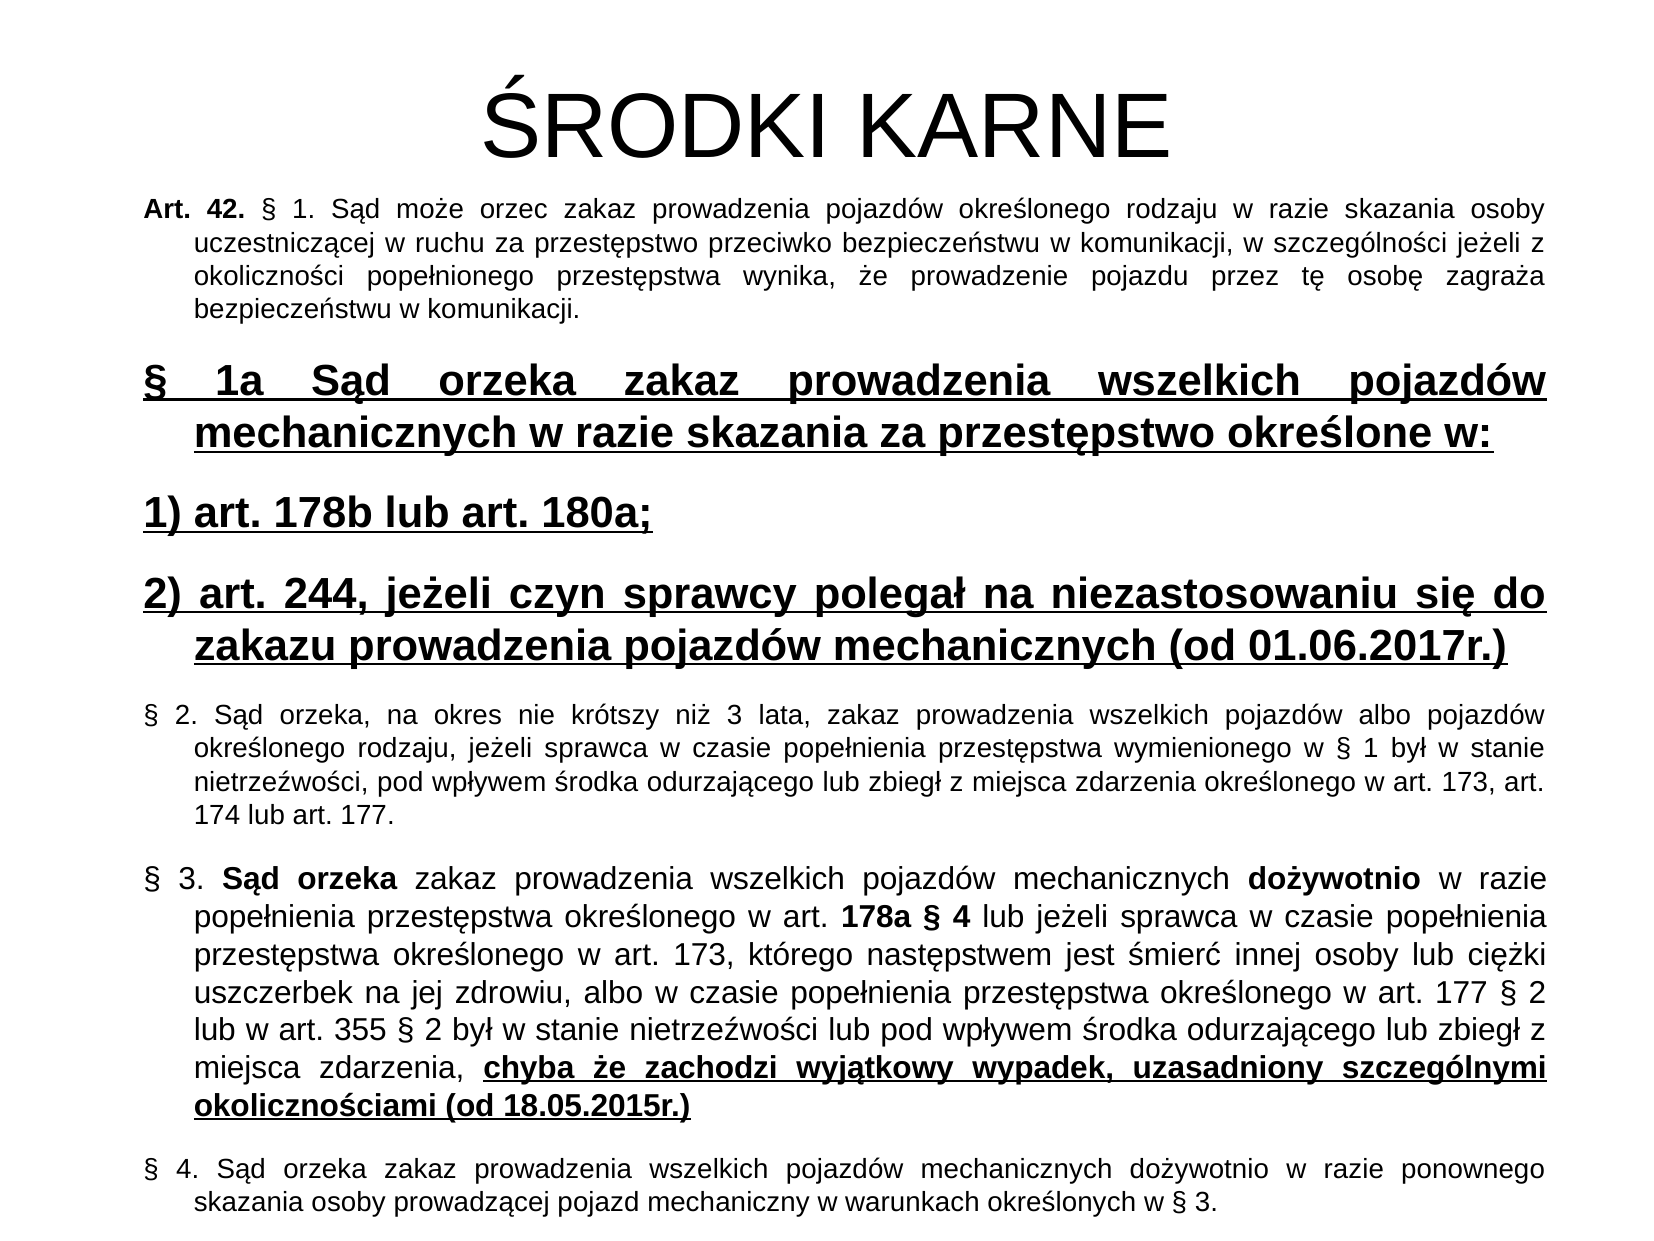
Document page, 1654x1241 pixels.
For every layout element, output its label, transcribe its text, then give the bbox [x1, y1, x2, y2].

title ŚRODKI KARNE [82, 17, 1571, 225]
list Art. 42. § 1. Sąd może orzec zakaz prowadzenia pojazdów określonego rodzaju w razie skazania osoby uczestniczącej w ruchu za przestępstwo przeciwko bezpieczeństwu w komunikacji, w szczególności jeżeli z okoliczności popełnionego przestępstwa wynika, że prowadzenie pojazdu przez tę osobę zagraża bezpieczeństwu w komunikacji. § 1a Sąd orzeka zakaz prowadzenia wszelkich pojazdów mechanicznych w razie skazania za przestępstwo określone w: 1) art. 178b lub art. 180a; 2) art. 244, jeżeli czyn sprawcy polegał na niezastosowaniu się do zakazu prowadzenia pojazdów mechanicznych (od 01.06.2017r.) § 2. Sąd orzeka, na okres nie krótszy niż 3 lata, zakaz prowadzenia wszelkich pojazdów albo pojazdów określonego rodzaju, jeżeli sprawca w czasie popełnienia przestępstwa wymienionego w § 1 był w stanie nietrzeźwości, pod wpływem środka odurzającego lub zbiegł z miejsca zdarzenia określonego w art. 173, art. 174 lub art. 177. § 3. Sąd orzeka zakaz prowadzenia wszelkich pojazdów mechanicznych dożywotnio w razie popełnienia przestępstwa określonego w art. 178a § 4 lub jeżeli sprawca w czasie popełnienia przestępstwa określonego w art. 173, którego następstwem jest śmierć innej osoby lub ciężki uszczerbek na jej zdrowiu, albo w czasie popełnienia przestępstwa określonego w art. 177 § 2 lub w art. 355 § 2 był w stanie nietrzeźwości lub pod wpływem środka odurzającego lub zbiegł z miejsca zdarzenia, chyba że zachodzi wyjątkowy wypadek, uzasadniony szczególnymi okolicznościami (od 18.05.2015r.) § 4. Sąd orzeka zakaz prowadzenia wszelkich pojazdów mechanicznych dożywotnio w razie ponownego skazania osoby prowadzącej pojazd mechaniczny w warunkach określonych w § 3. [59, 190, 1548, 1223]
